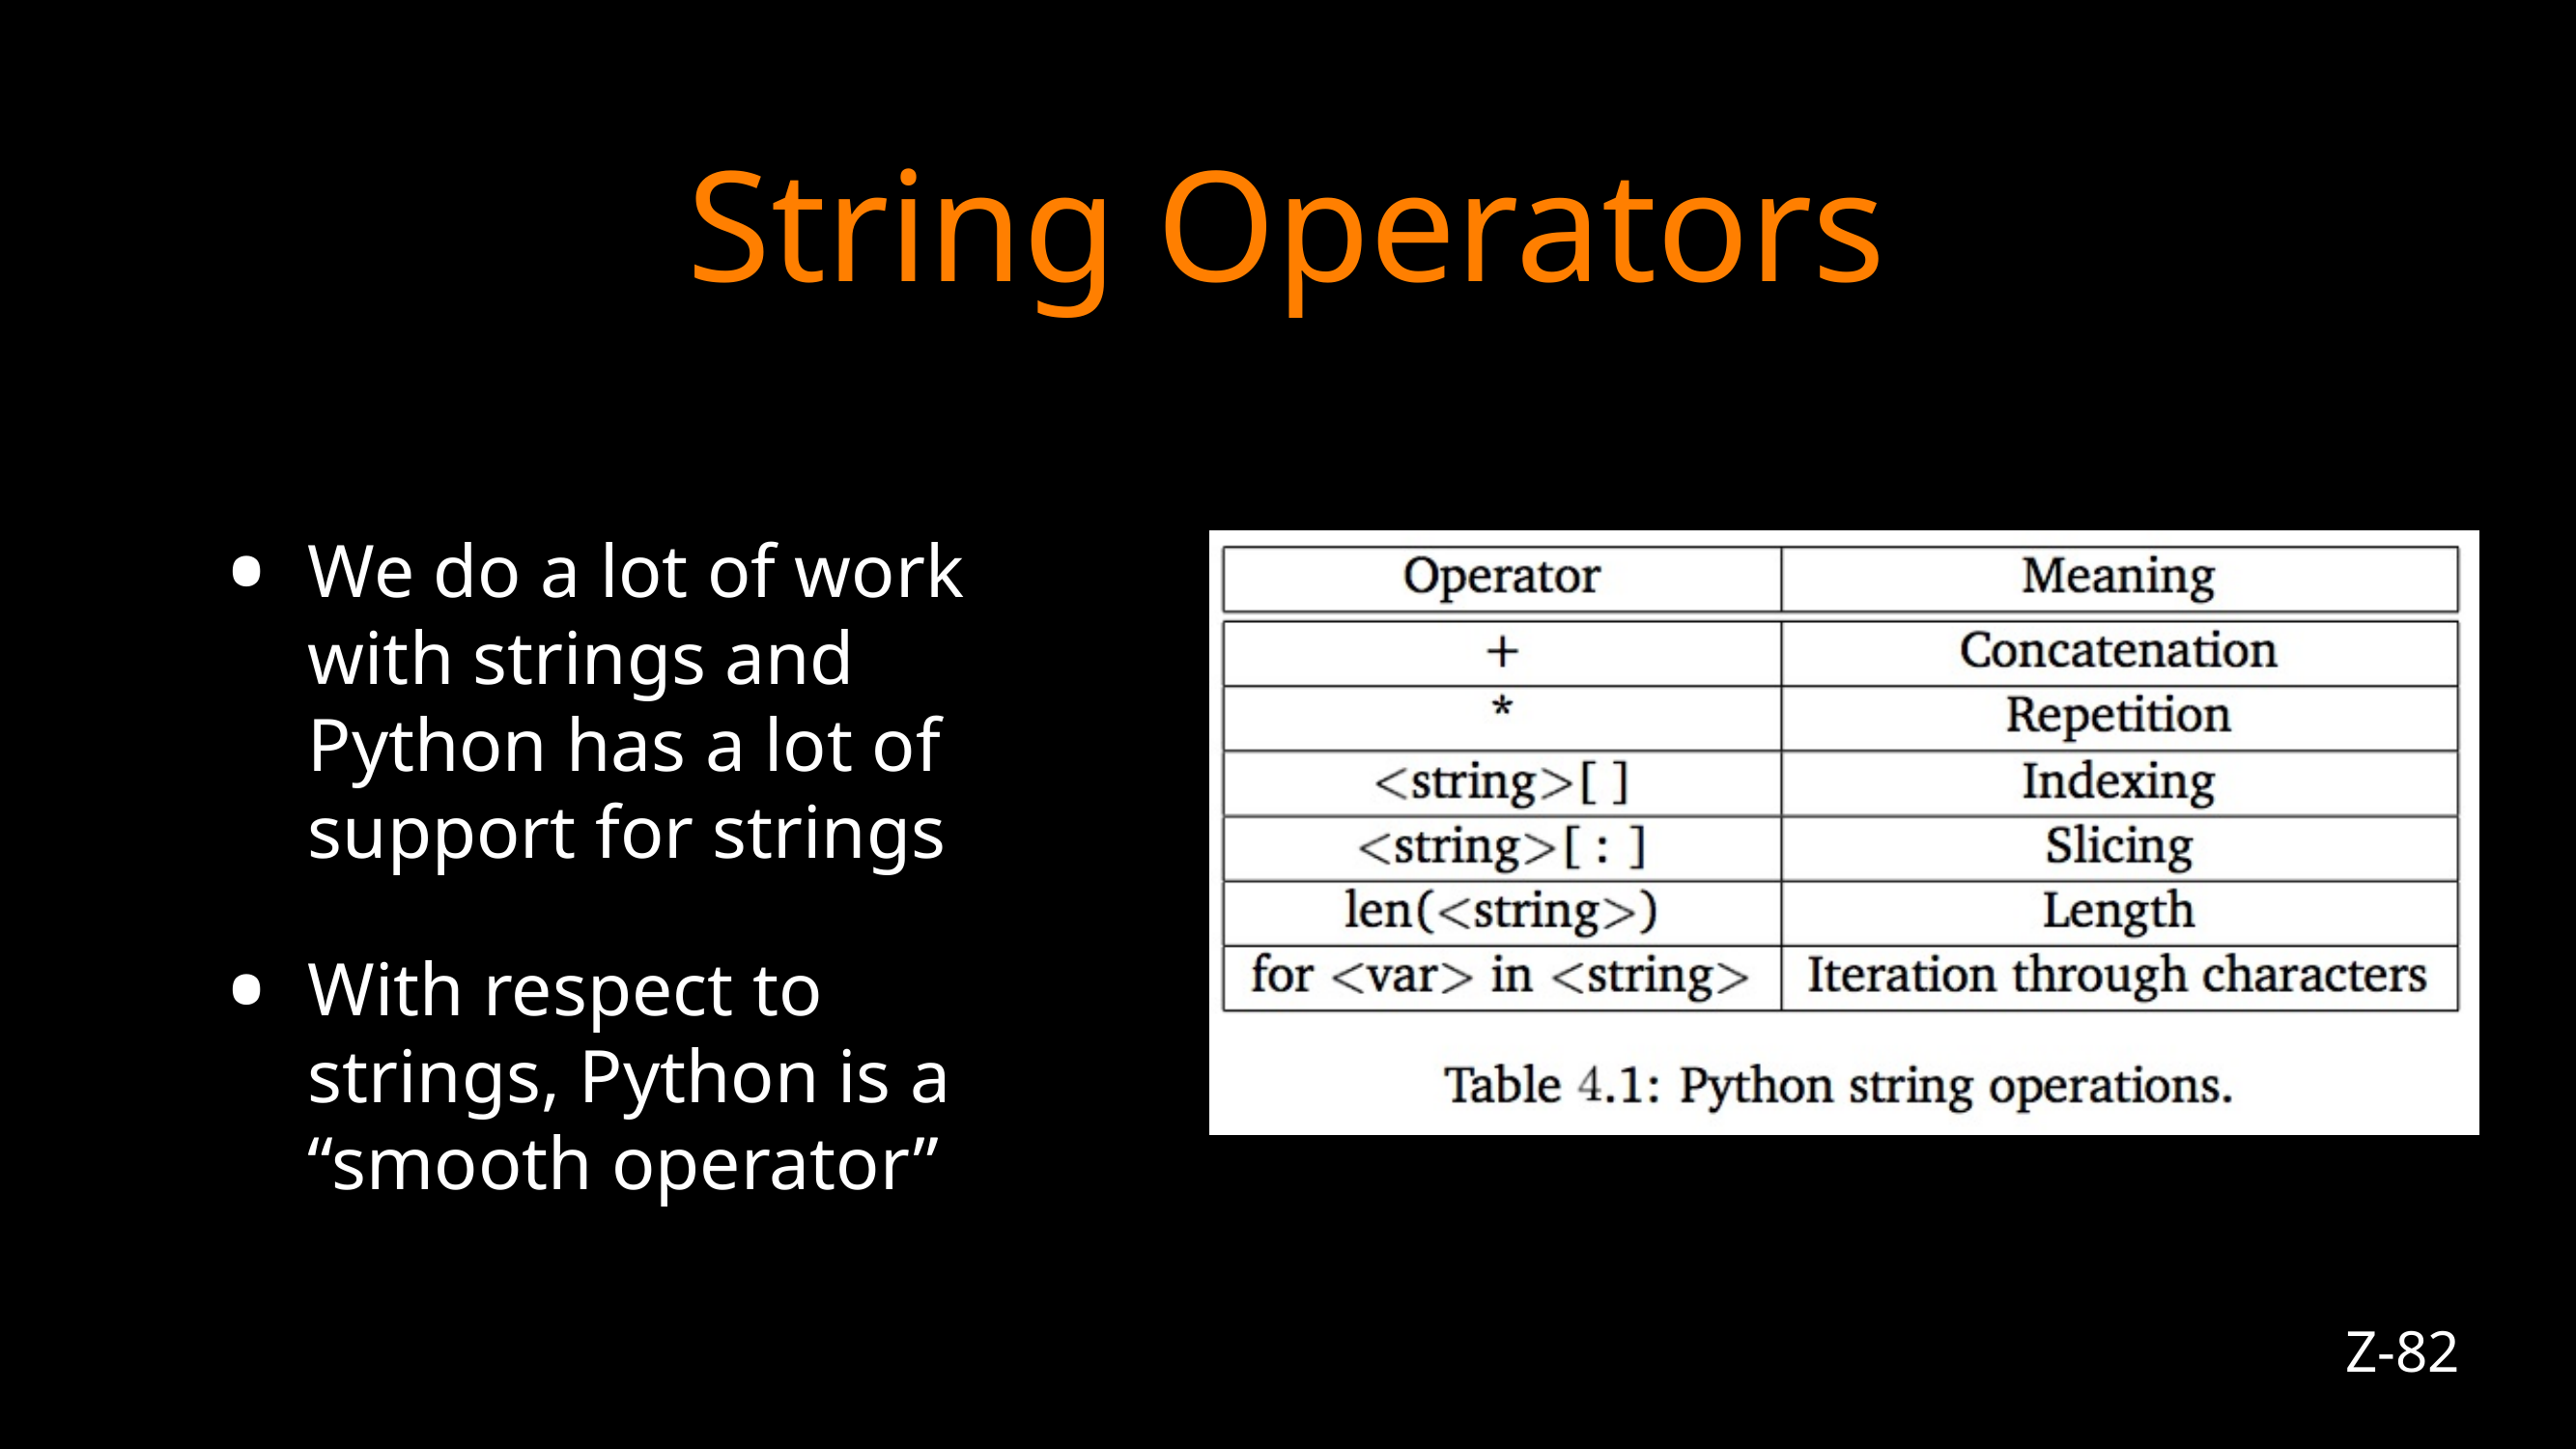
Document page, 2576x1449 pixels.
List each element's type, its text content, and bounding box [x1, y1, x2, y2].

text_box Z-82 [2345, 1315, 2460, 1383]
title String Operators [183, 38, 2392, 403]
list We do a lot of work with strings and Python has a lot of support for strings With respect to strings, Python is a “smooth operator” [183, 412, 1090, 1317]
picture [1209, 530, 2479, 1136]
